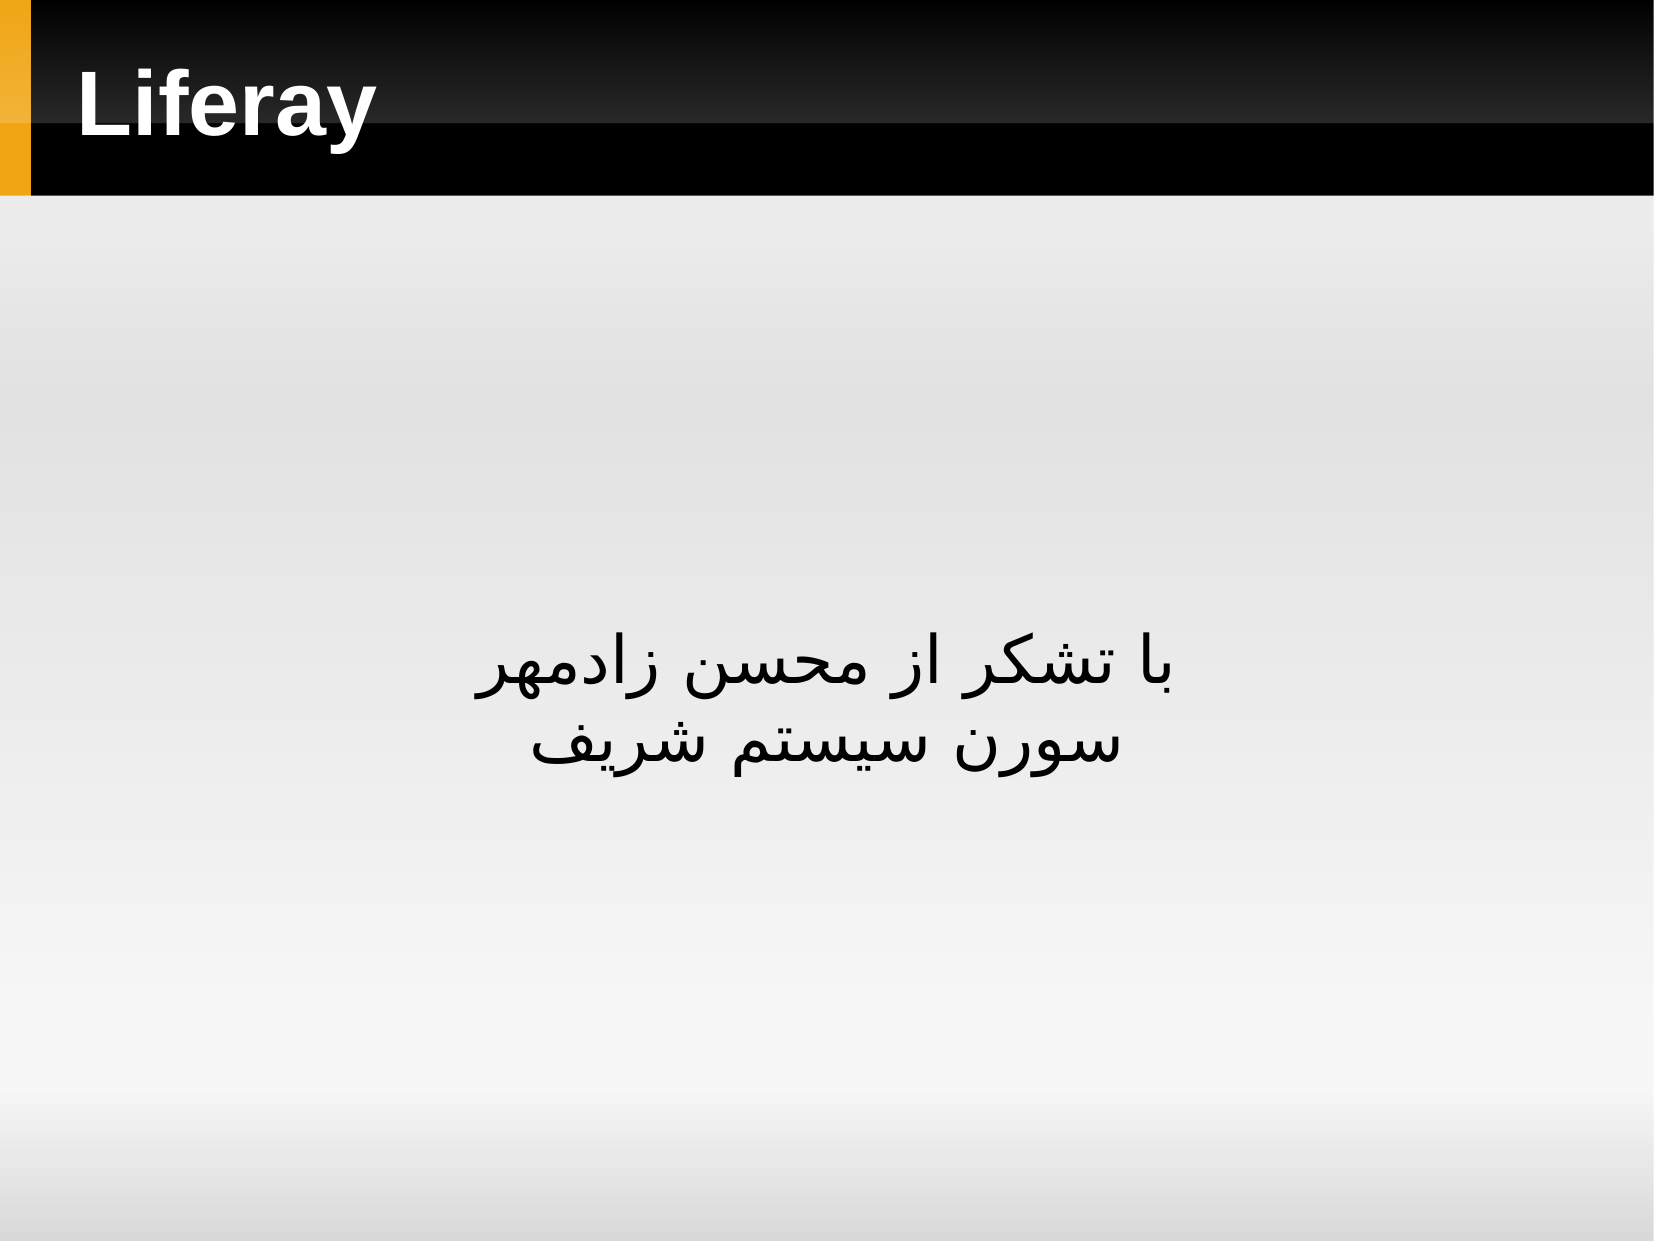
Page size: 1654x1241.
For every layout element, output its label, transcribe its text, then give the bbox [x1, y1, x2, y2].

picture [0, 0, 1654, 1241]
title Liferay [76, 7, 1565, 200]
subtitle با تشکر از محسن زادمهر سورن سیستم شریف [82, 297, 1571, 1102]
